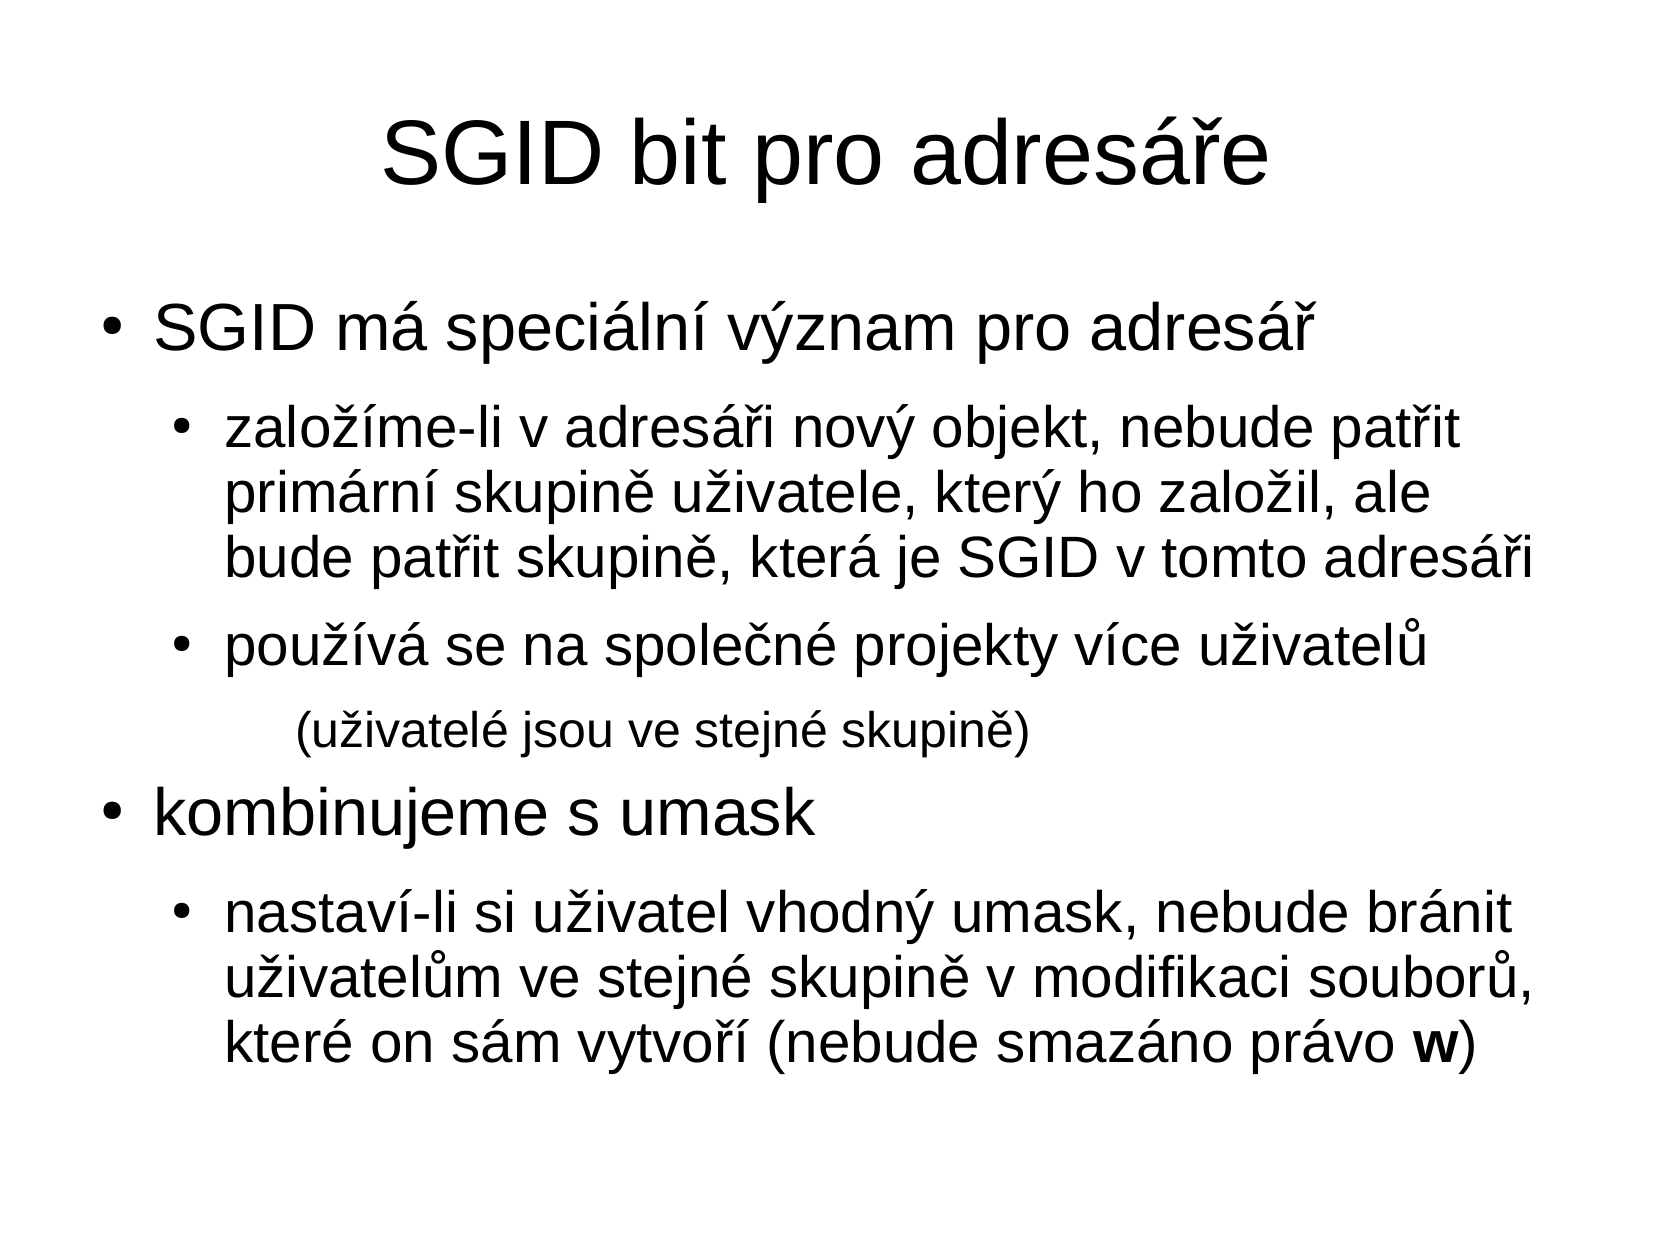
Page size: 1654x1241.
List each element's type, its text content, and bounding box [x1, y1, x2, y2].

title SGID bit pro adresáře [82, 56, 1571, 250]
list SGID má speciální význam pro adresář založíme-li v adresáři nový objekt, nebude patřit primární skupině uživatele, který ho založil, ale bude patřit skupině, která je SGID v tomto adresáři používá se na společné projekty více uživatelů (uživatelé jsou ve stejné skupině) kombinujeme s umask nastaví-li si uživatel vhodný umask, nebude bránit uživatelům ve stejné skupině v modifikaci souborů, které on sám vytvoří (nebude smazáno právo w) [82, 290, 1571, 1094]
